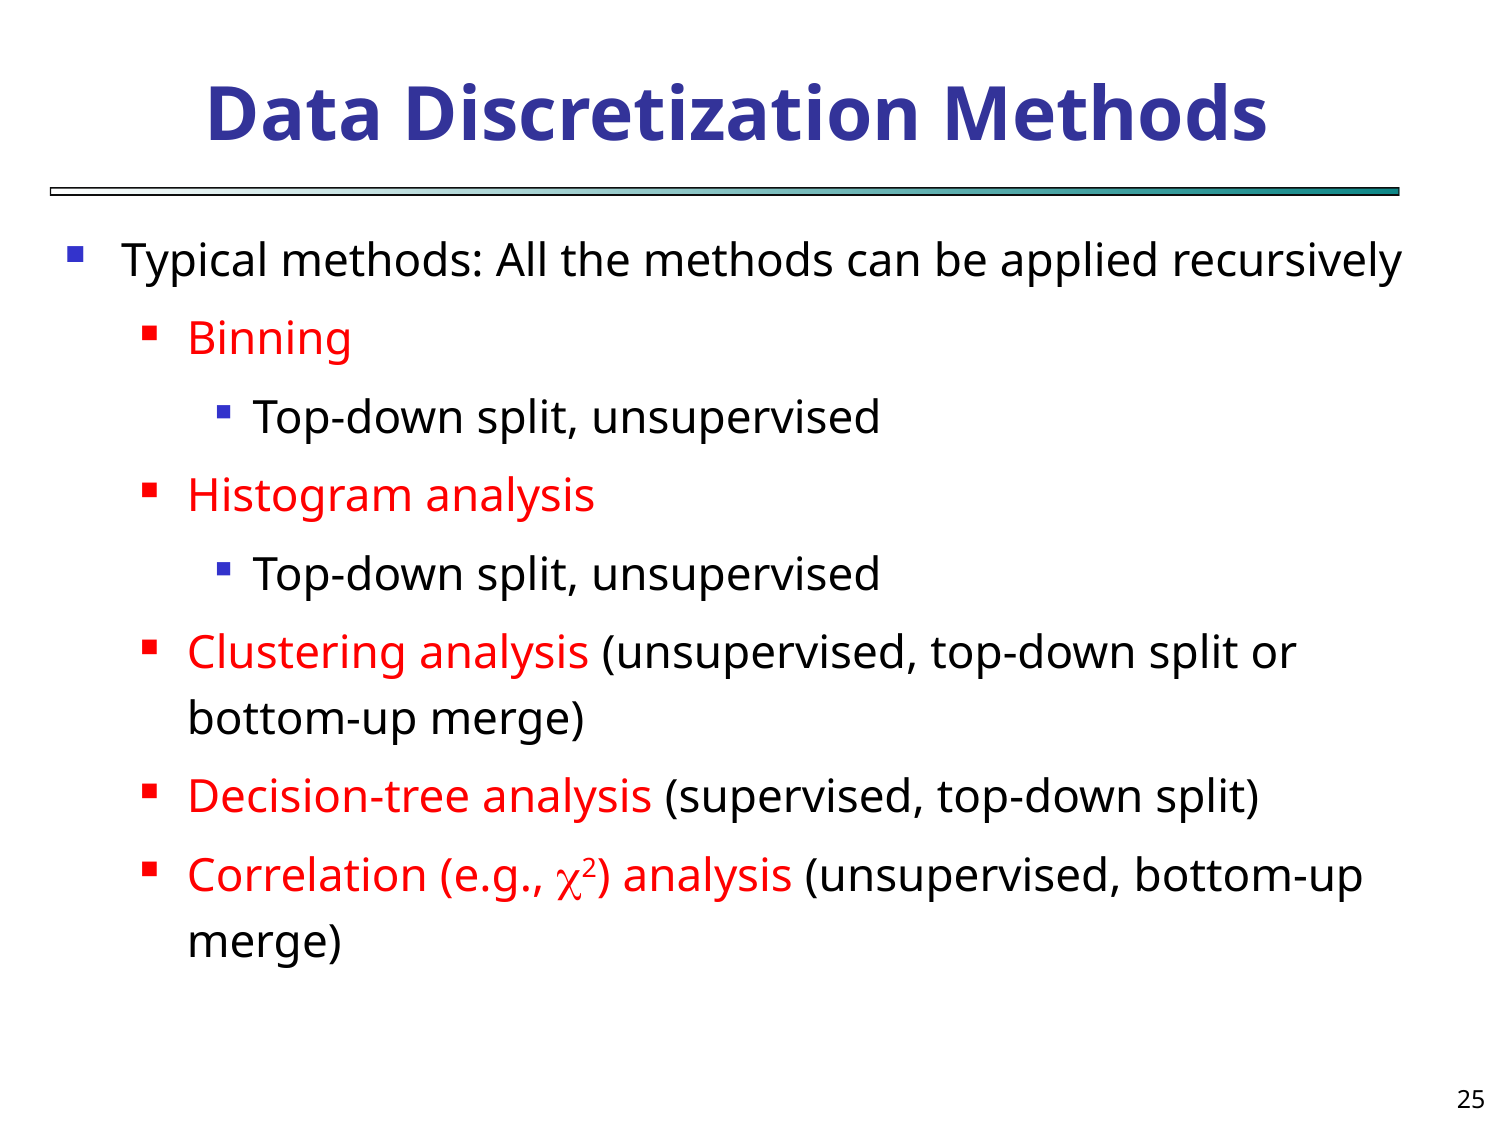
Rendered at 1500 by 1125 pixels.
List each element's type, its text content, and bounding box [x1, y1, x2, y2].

title Data Discretization Methods [0, 37, 1475, 163]
list Typical methods: All the methods can be applied recursively Binning Top-down split, unsupervised Histogram analysis Top-down split, unsupervised Clustering analysis (unsupervised, top-down split or bottom-up merge) Decision-tree analysis (supervised, top-down split) Correlation (e.g., 2) analysis (unsupervised, bottom-up merge) [50, 212, 1463, 1063]
text_box <number> [1187, 1062, 1500, 1125]
